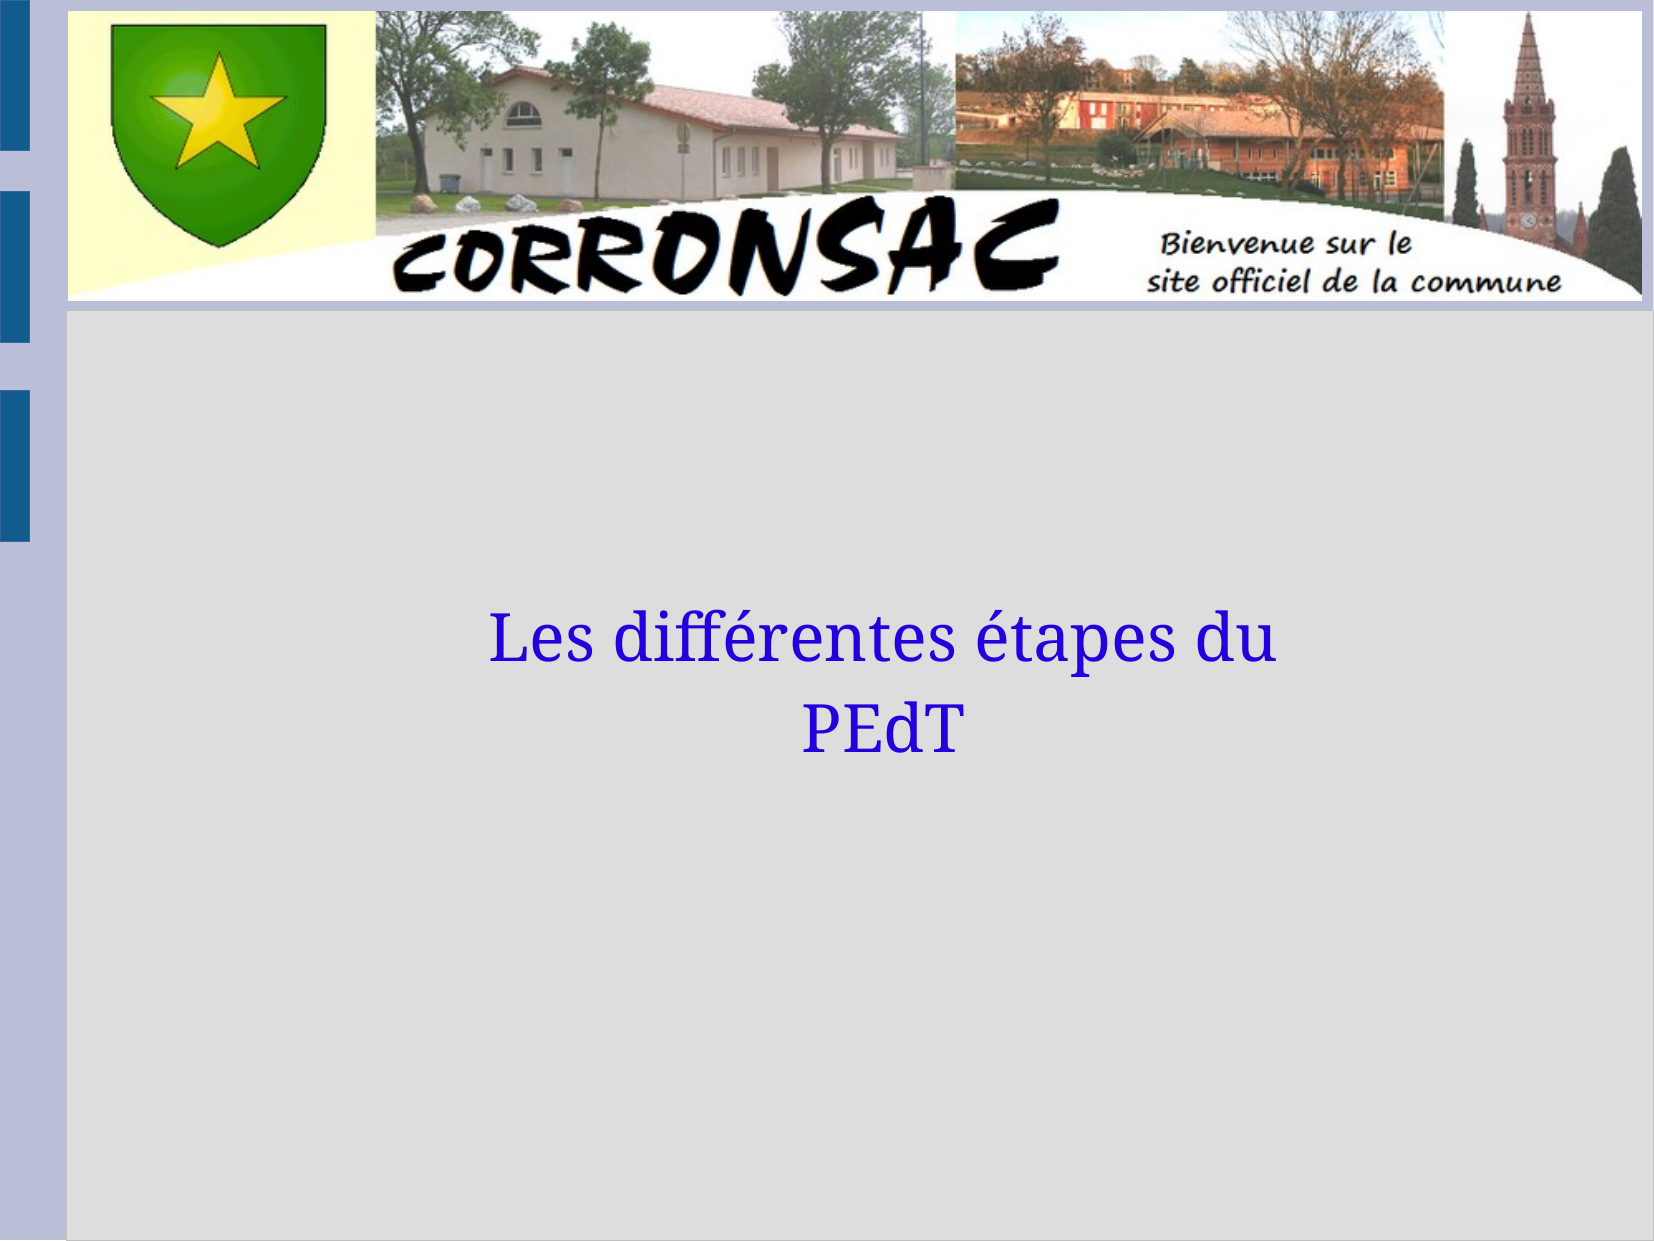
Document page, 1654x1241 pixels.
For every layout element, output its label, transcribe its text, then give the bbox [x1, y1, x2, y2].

picture [68, 11, 1642, 301]
text_box Les différentes étapes du PEdT [338, 590, 1359, 667]
